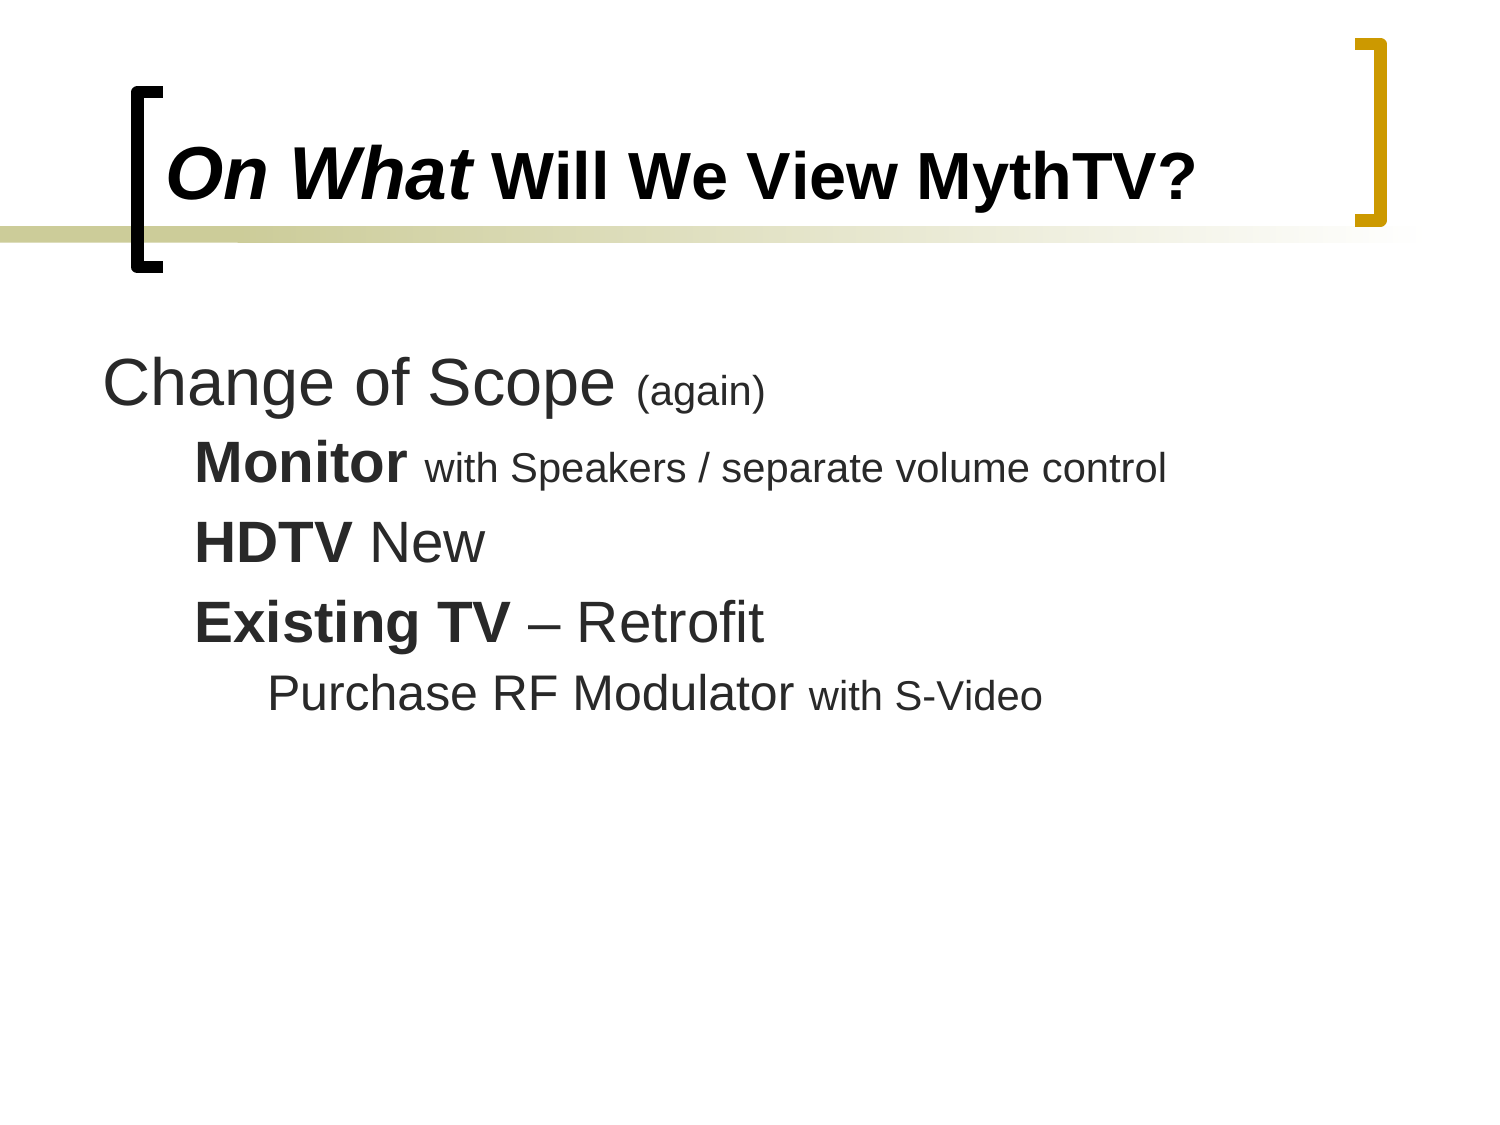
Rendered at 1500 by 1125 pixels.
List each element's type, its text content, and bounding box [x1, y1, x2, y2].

list Change of Scope (again) Monitor with Speakers / separate volume control HDTV New Existing TV – Retrofit Purchase RF Modulator with S-Video [87, 337, 1325, 788]
title On What Will We View MythTV? [149, 112, 1325, 236]
